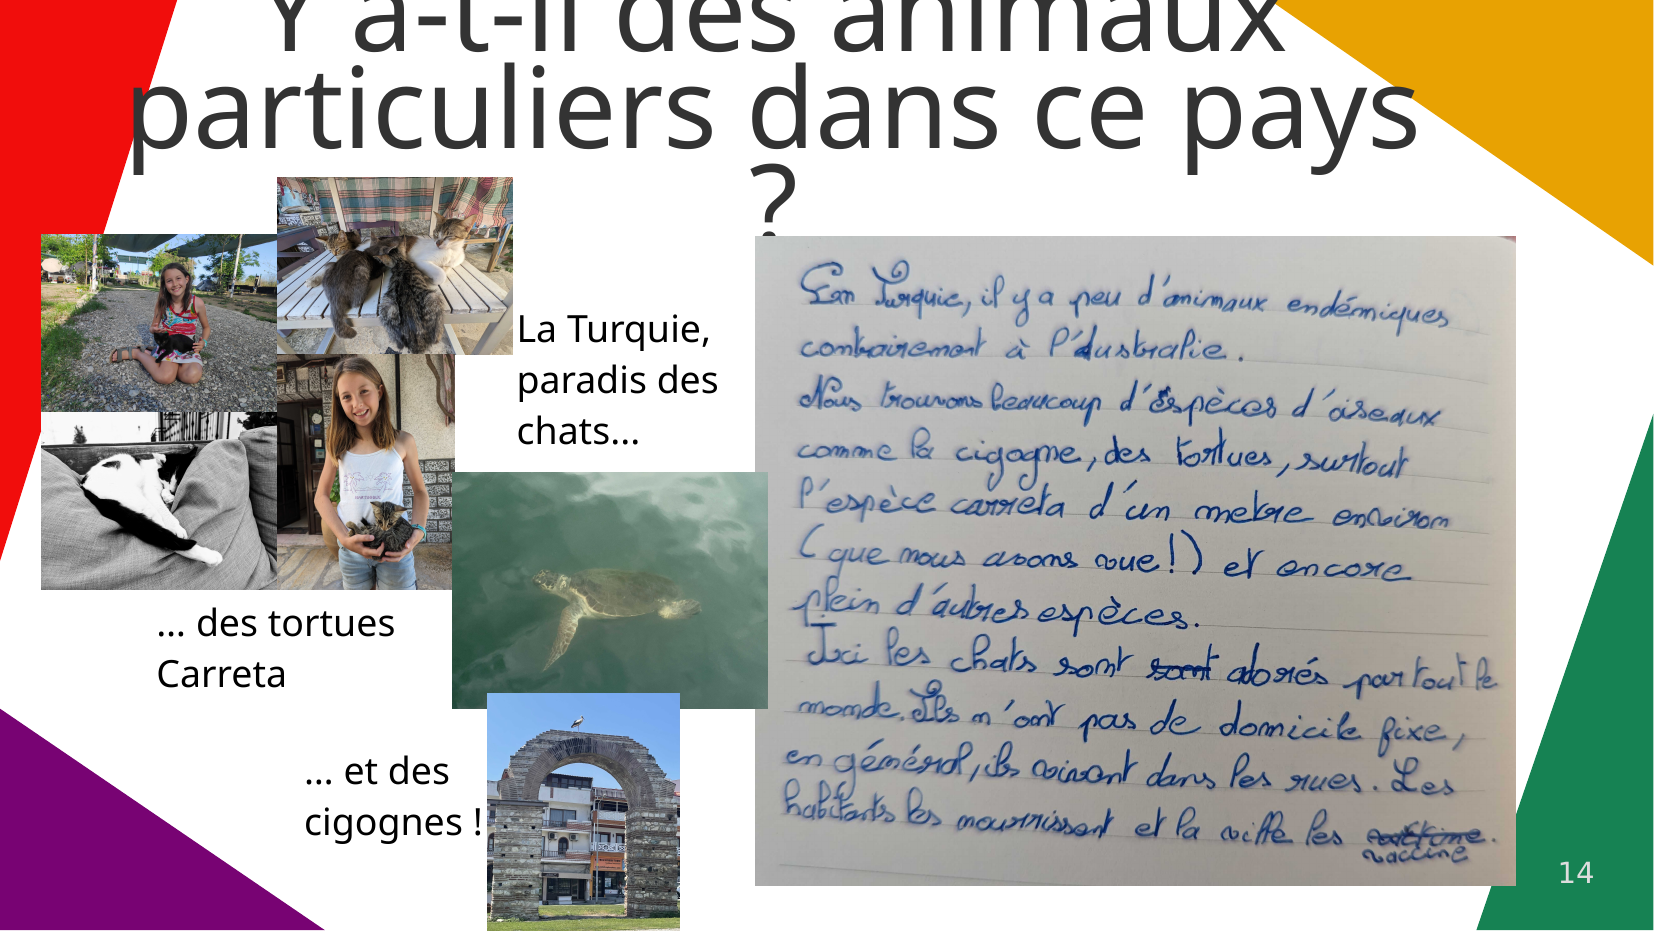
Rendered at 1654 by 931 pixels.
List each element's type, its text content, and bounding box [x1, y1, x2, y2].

text_box … et des cigognes ! [289, 737, 585, 905]
picture [41, 177, 1516, 931]
title Y a-t-il des animaux particuliers dans ce pays ? [124, 0, 1424, 266]
text_box La Turquie, paradis des chats... [501, 295, 755, 464]
text_box … des tortues Carreta [141, 589, 438, 758]
